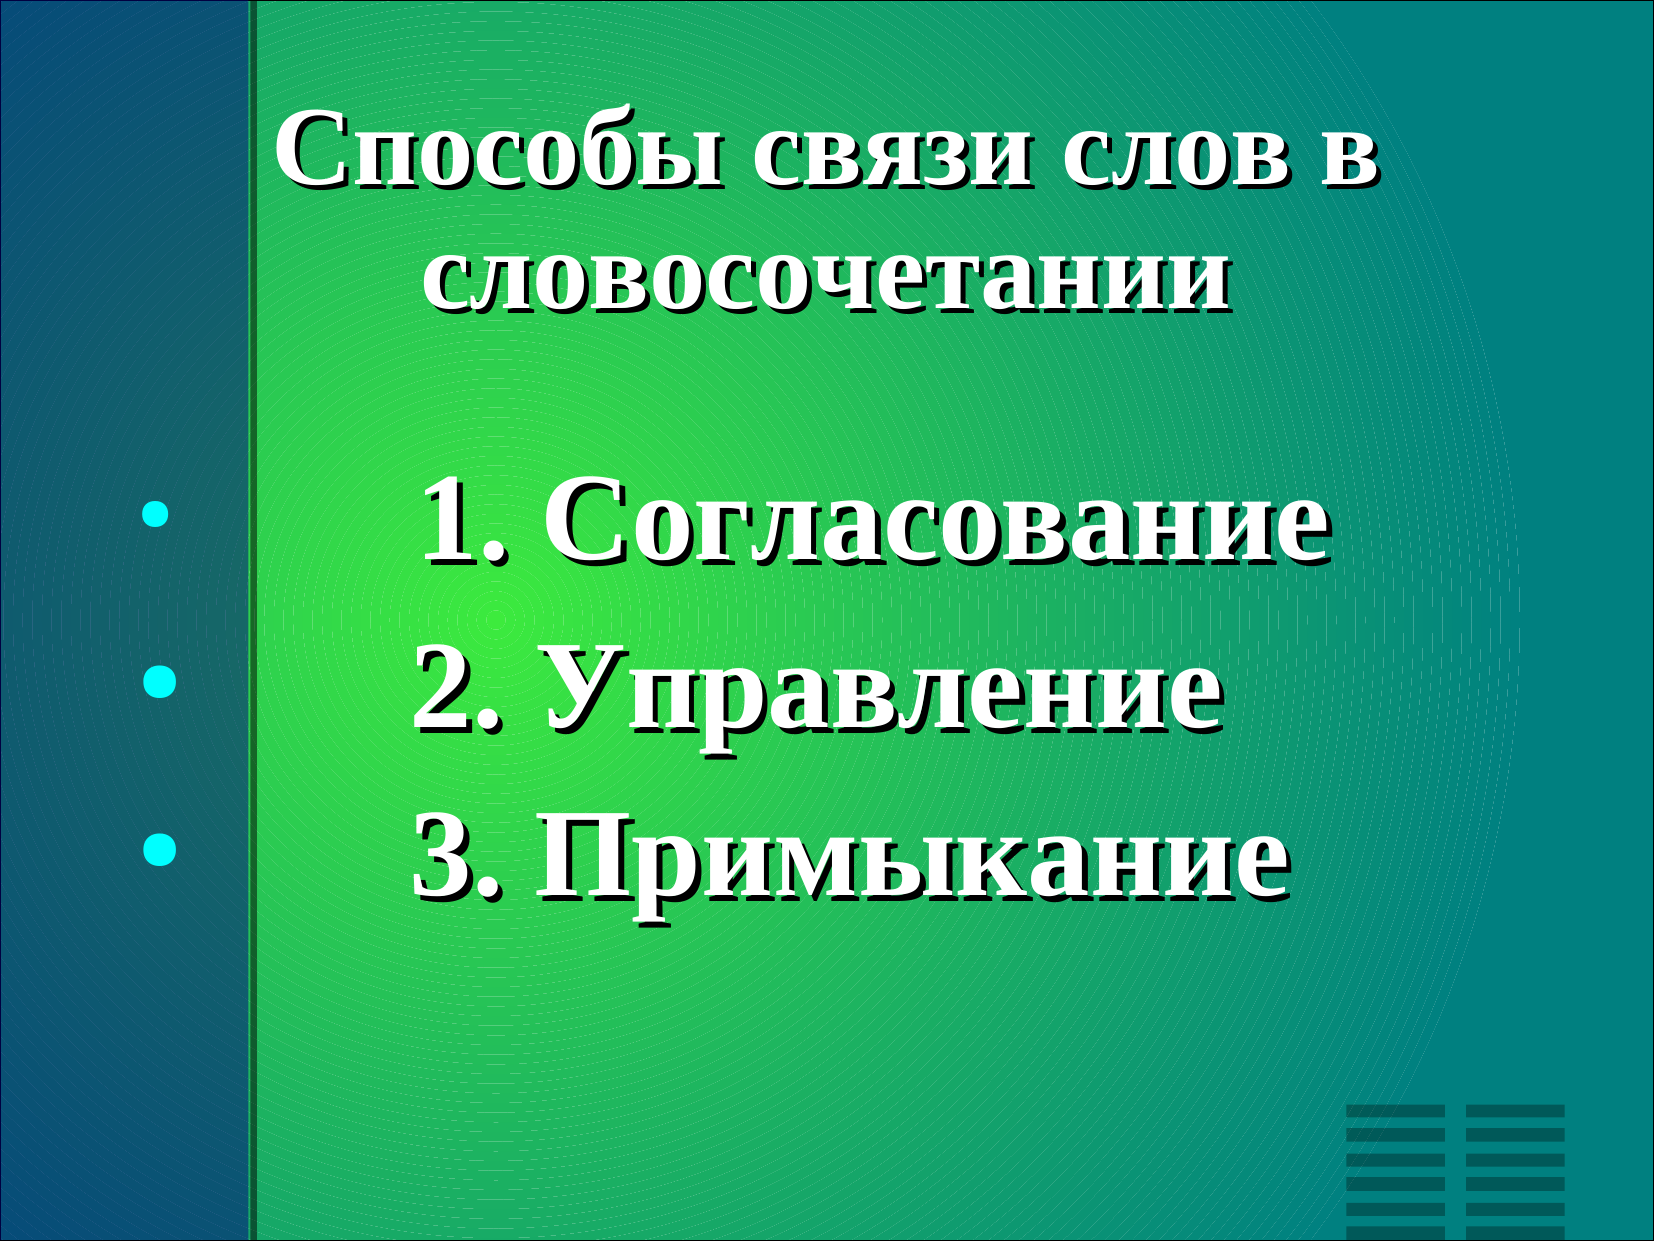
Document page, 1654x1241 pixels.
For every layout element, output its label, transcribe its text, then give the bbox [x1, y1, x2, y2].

title Способы связи слов в словосочетании [119, 83, 1533, 334]
list 1. Согласование 2. Управление 3. Примыкание [119, 344, 1533, 1185]
